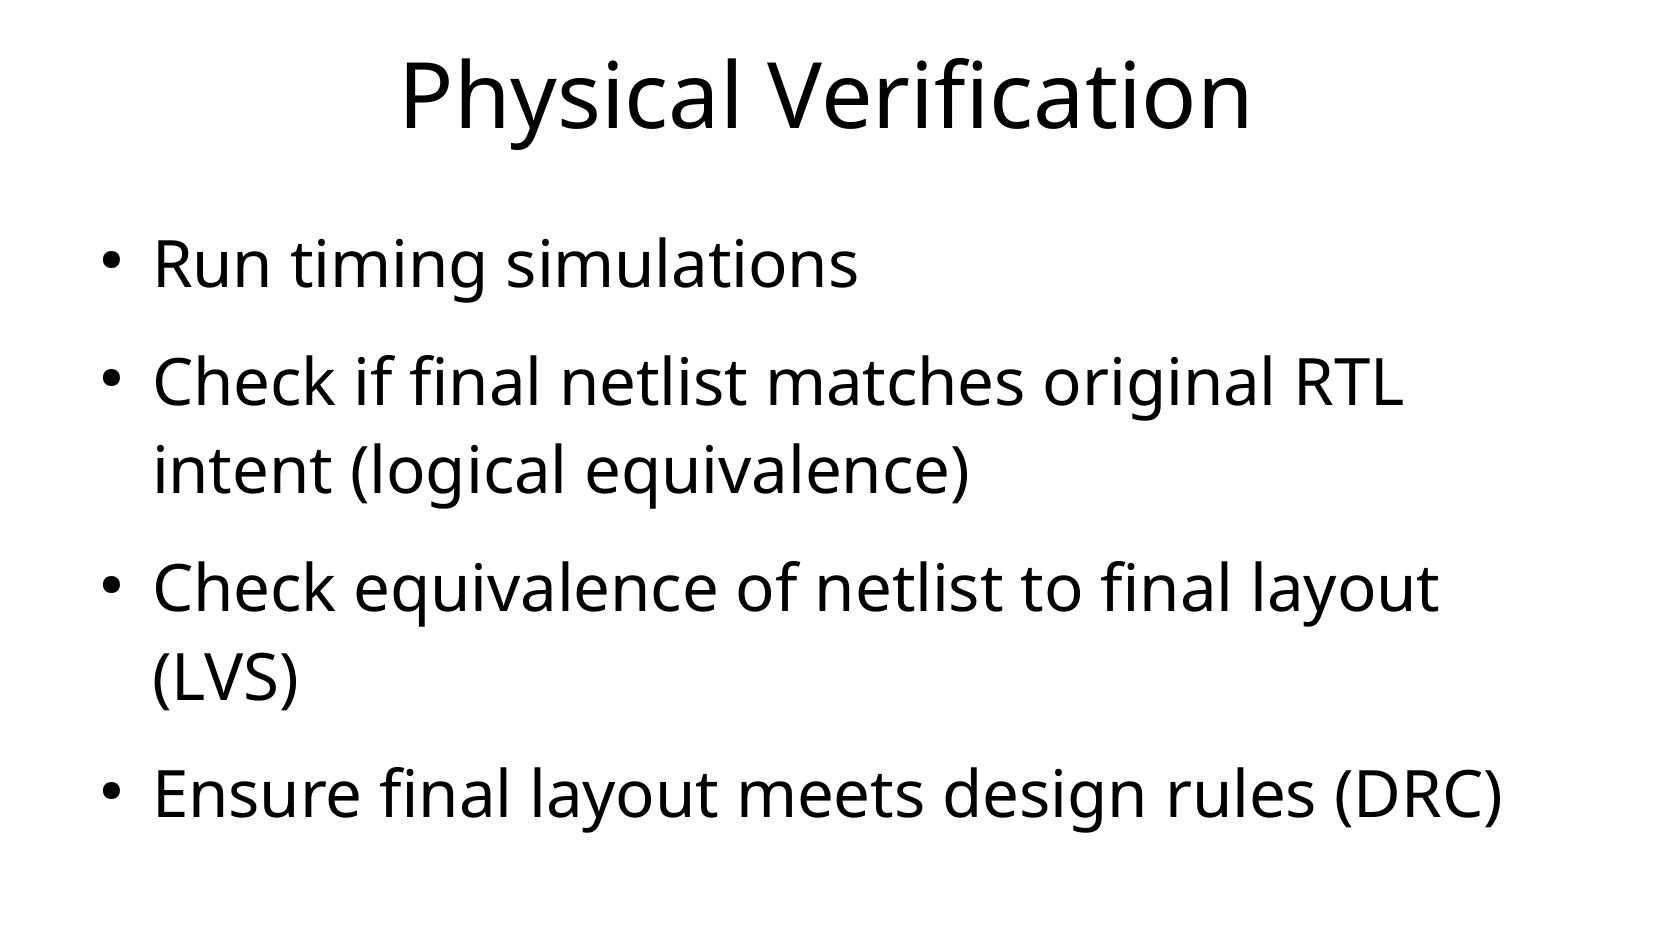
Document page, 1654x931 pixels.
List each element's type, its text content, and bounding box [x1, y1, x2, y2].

list Run timing simulations Check if final netlist matches original RTL intent (logical equivalence) Check equivalence of netlist to final layout (LVS) Ensure final layout meets design rules (DRC) [82, 217, 1571, 841]
title Physical Verification [82, 15, 1571, 171]
